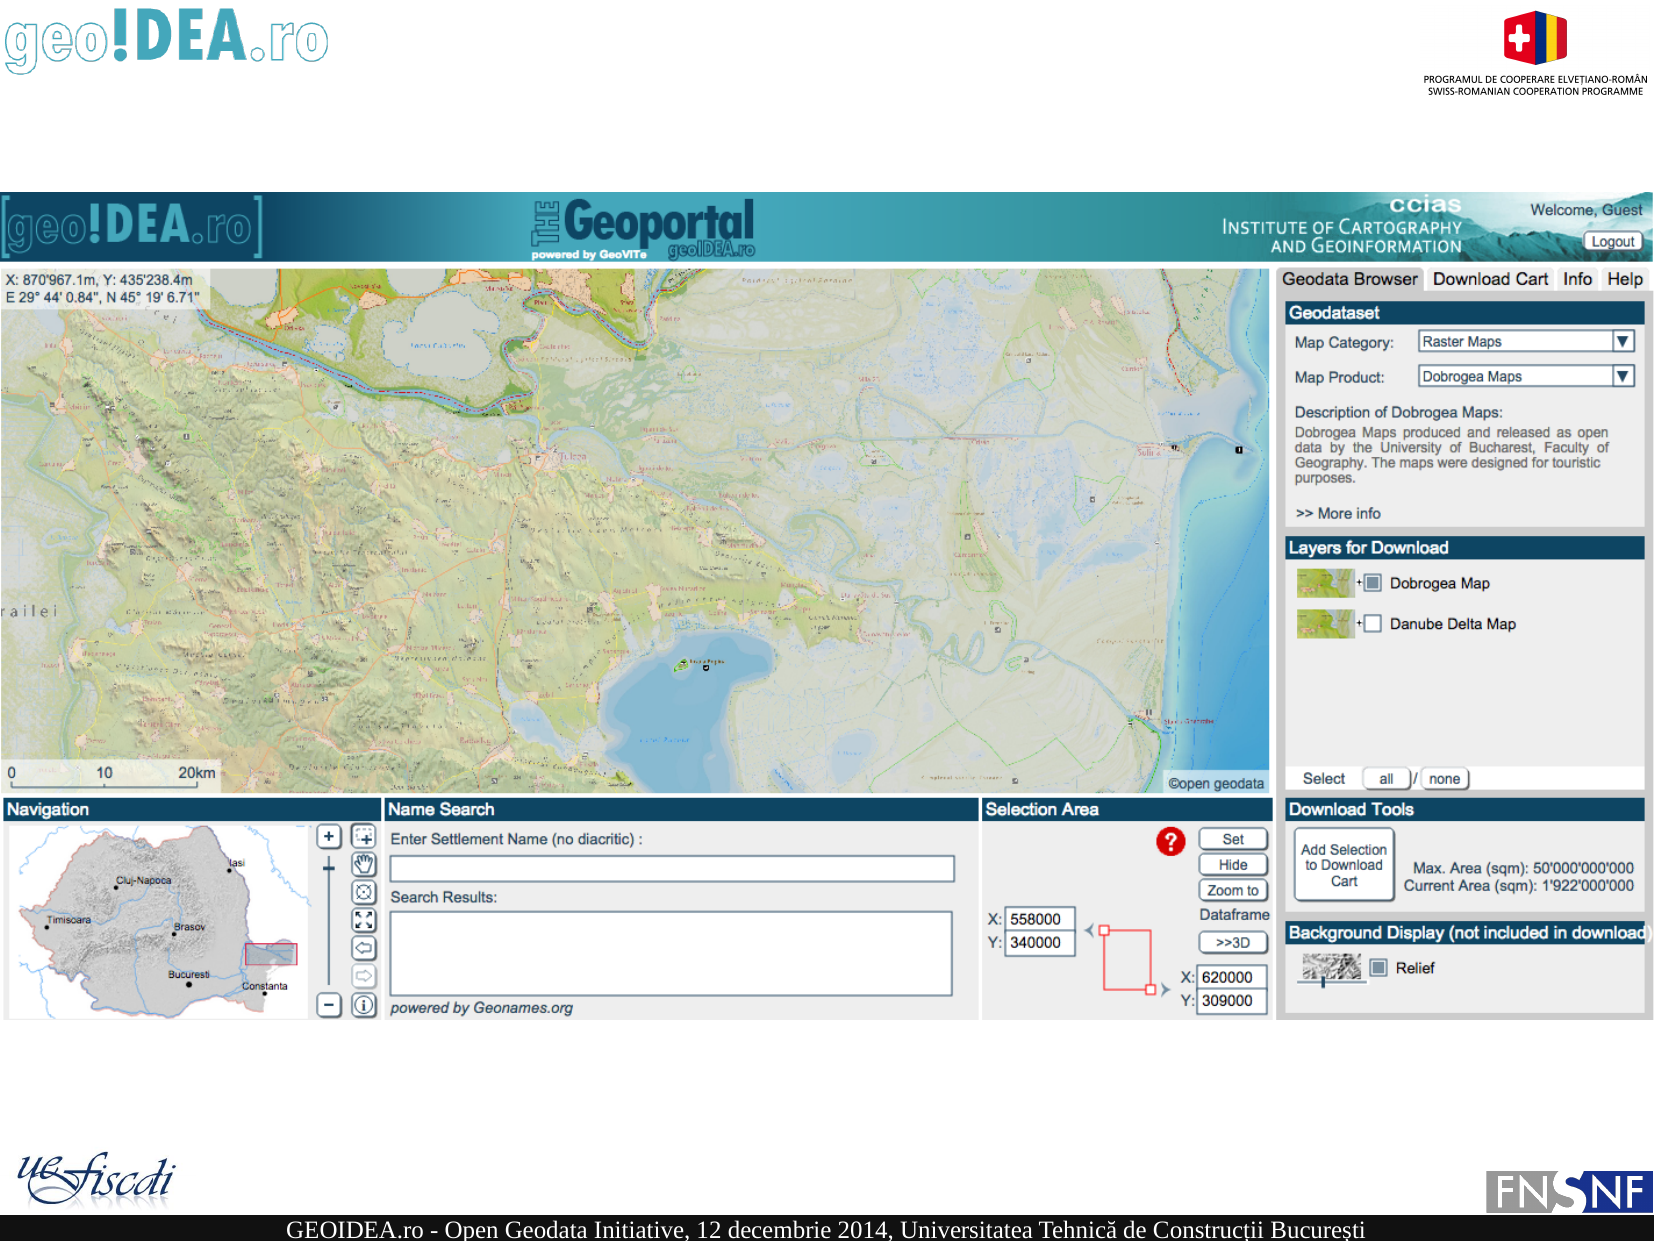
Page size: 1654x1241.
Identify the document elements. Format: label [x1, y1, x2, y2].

picture [0, 192, 1654, 1021]
picture [1420, 5, 1650, 99]
picture [1, 5, 331, 78]
picture [0, 1139, 196, 1213]
picture [1485, 1169, 1654, 1215]
